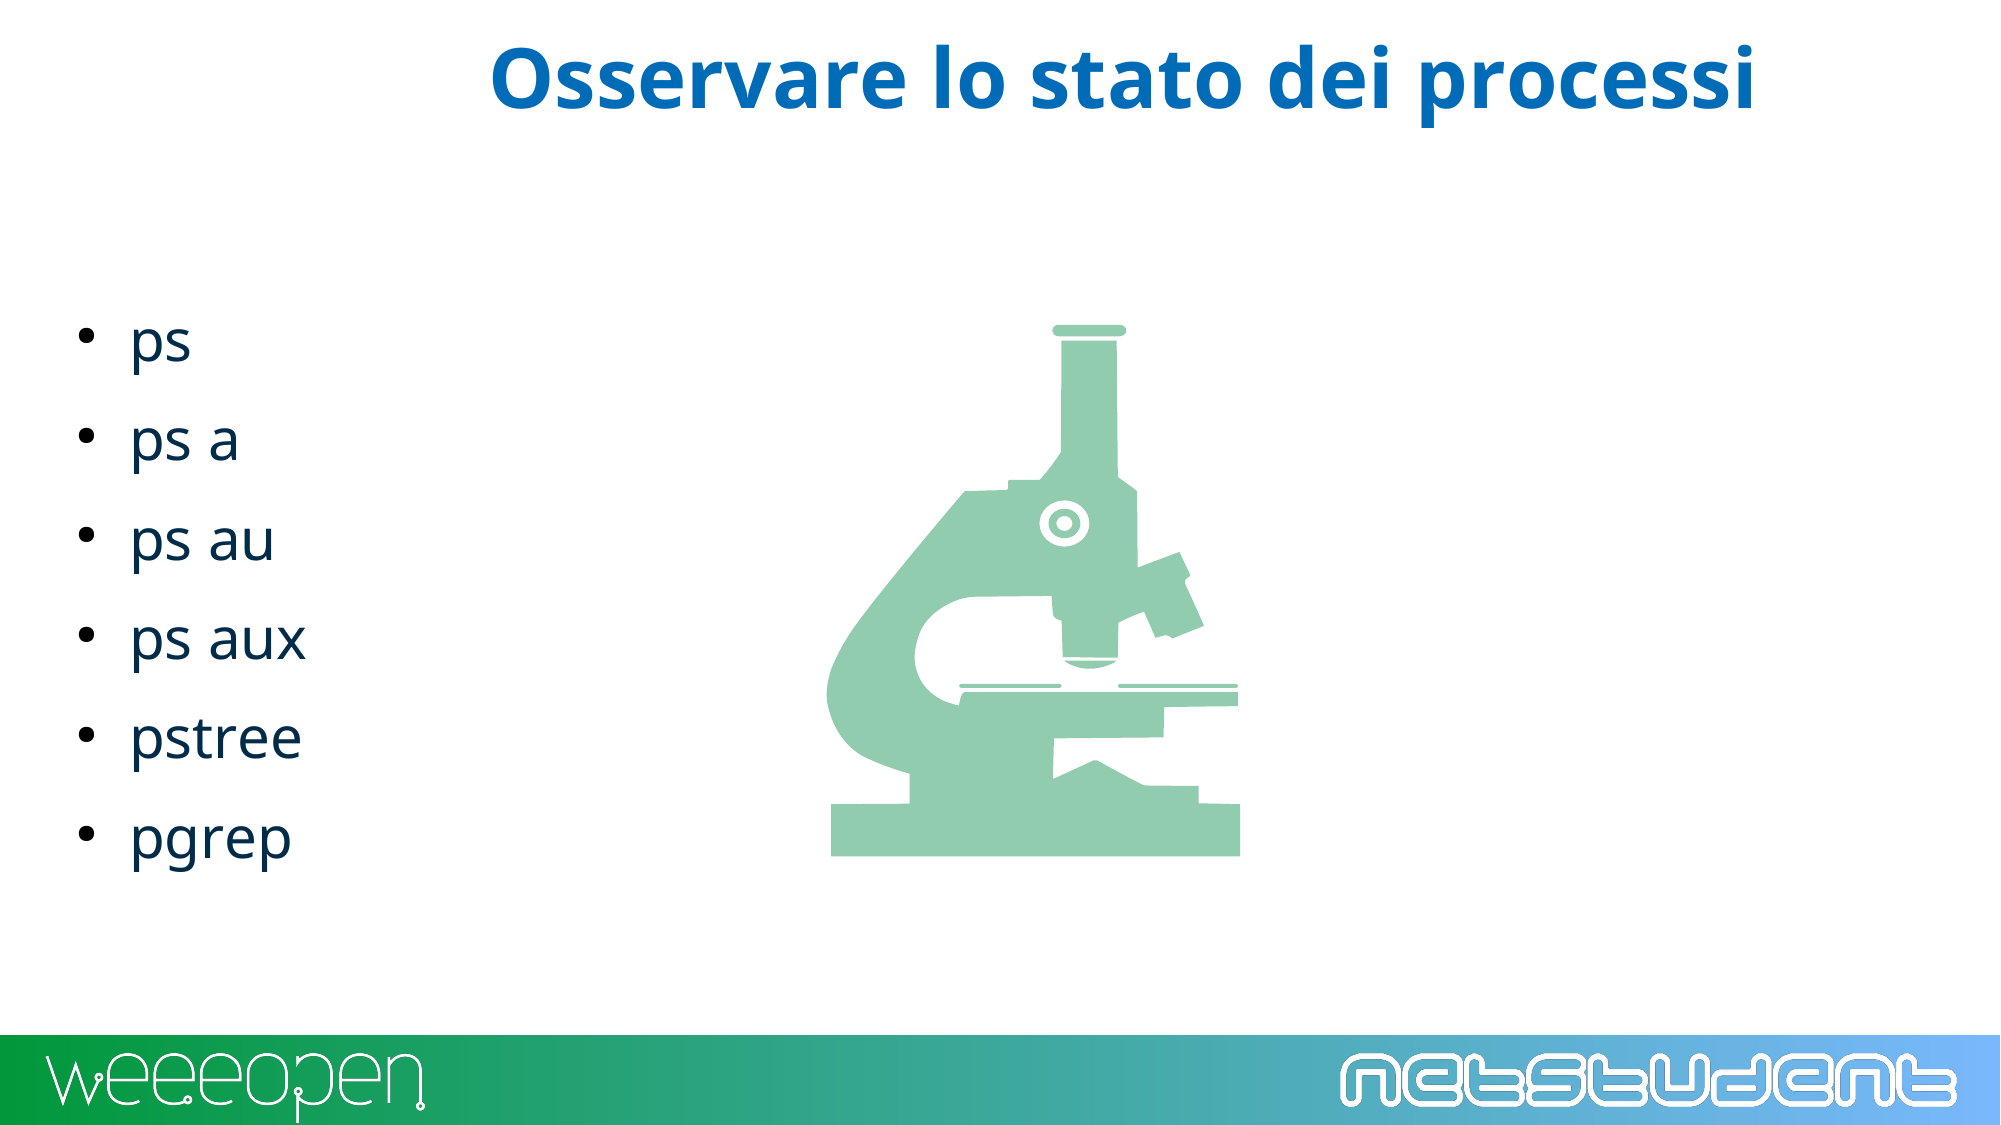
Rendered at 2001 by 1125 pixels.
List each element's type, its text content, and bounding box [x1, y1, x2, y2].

text_box ● [76, 325, 103, 352]
text_box ● [76, 524, 103, 551]
text_box ● [76, 823, 103, 850]
text_box pstree [129, 696, 270, 771]
text_box ps [129, 298, 188, 373]
text_box pgrep [129, 796, 259, 871]
text_box [0, 0, 2000, 1125]
text_box ● [76, 723, 103, 751]
text_box ● [76, 425, 103, 452]
text_box ps au [129, 497, 247, 572]
picture [45, 1053, 425, 1123]
picture [1340, 1053, 1957, 1107]
text_box ps aux [129, 597, 270, 671]
text_box ● [76, 624, 103, 651]
text_box Osservare lo stato dei processi [488, 19, 1513, 126]
text_box ps a [129, 398, 218, 472]
